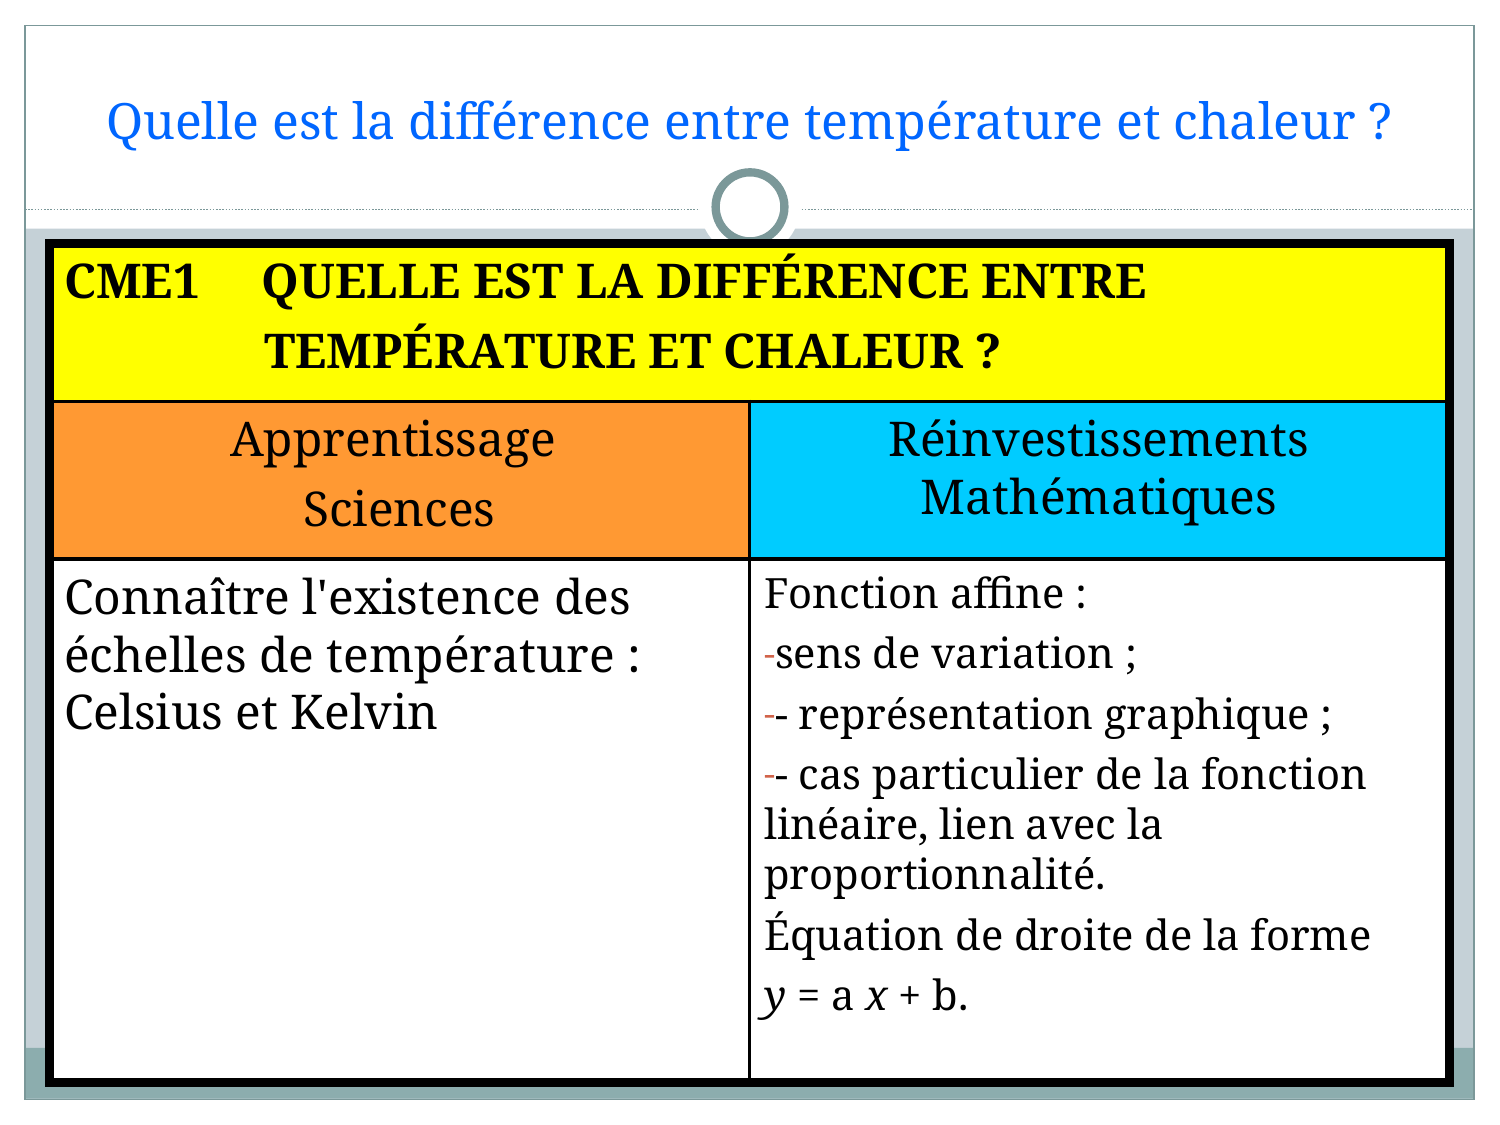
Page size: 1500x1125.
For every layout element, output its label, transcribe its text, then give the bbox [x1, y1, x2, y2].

table_cell Fonction affine : sens de variation ; - représentation graphique ; - cas particulier de la fonction linéaire, lien avec la proportionnalité. Équation de droite de la forme y = a x + b. [751, 561, 1445, 1078]
table_cell Apprentissage Sciences [54, 403, 748, 557]
table_cell Réinvestissements Mathématiques [751, 403, 1445, 557]
table_cell Connaître l'existence des échelles de température : Celsius et Kelvin [54, 561, 748, 1078]
table_header CME1 QUELLE EST LA DIFFÉRENCE ENTRE TEMPÉRATURE ET CHALEUR ? [54, 248, 1445, 400]
title Quelle est la différence entre température et chaleur ? [49, 37, 1450, 162]
